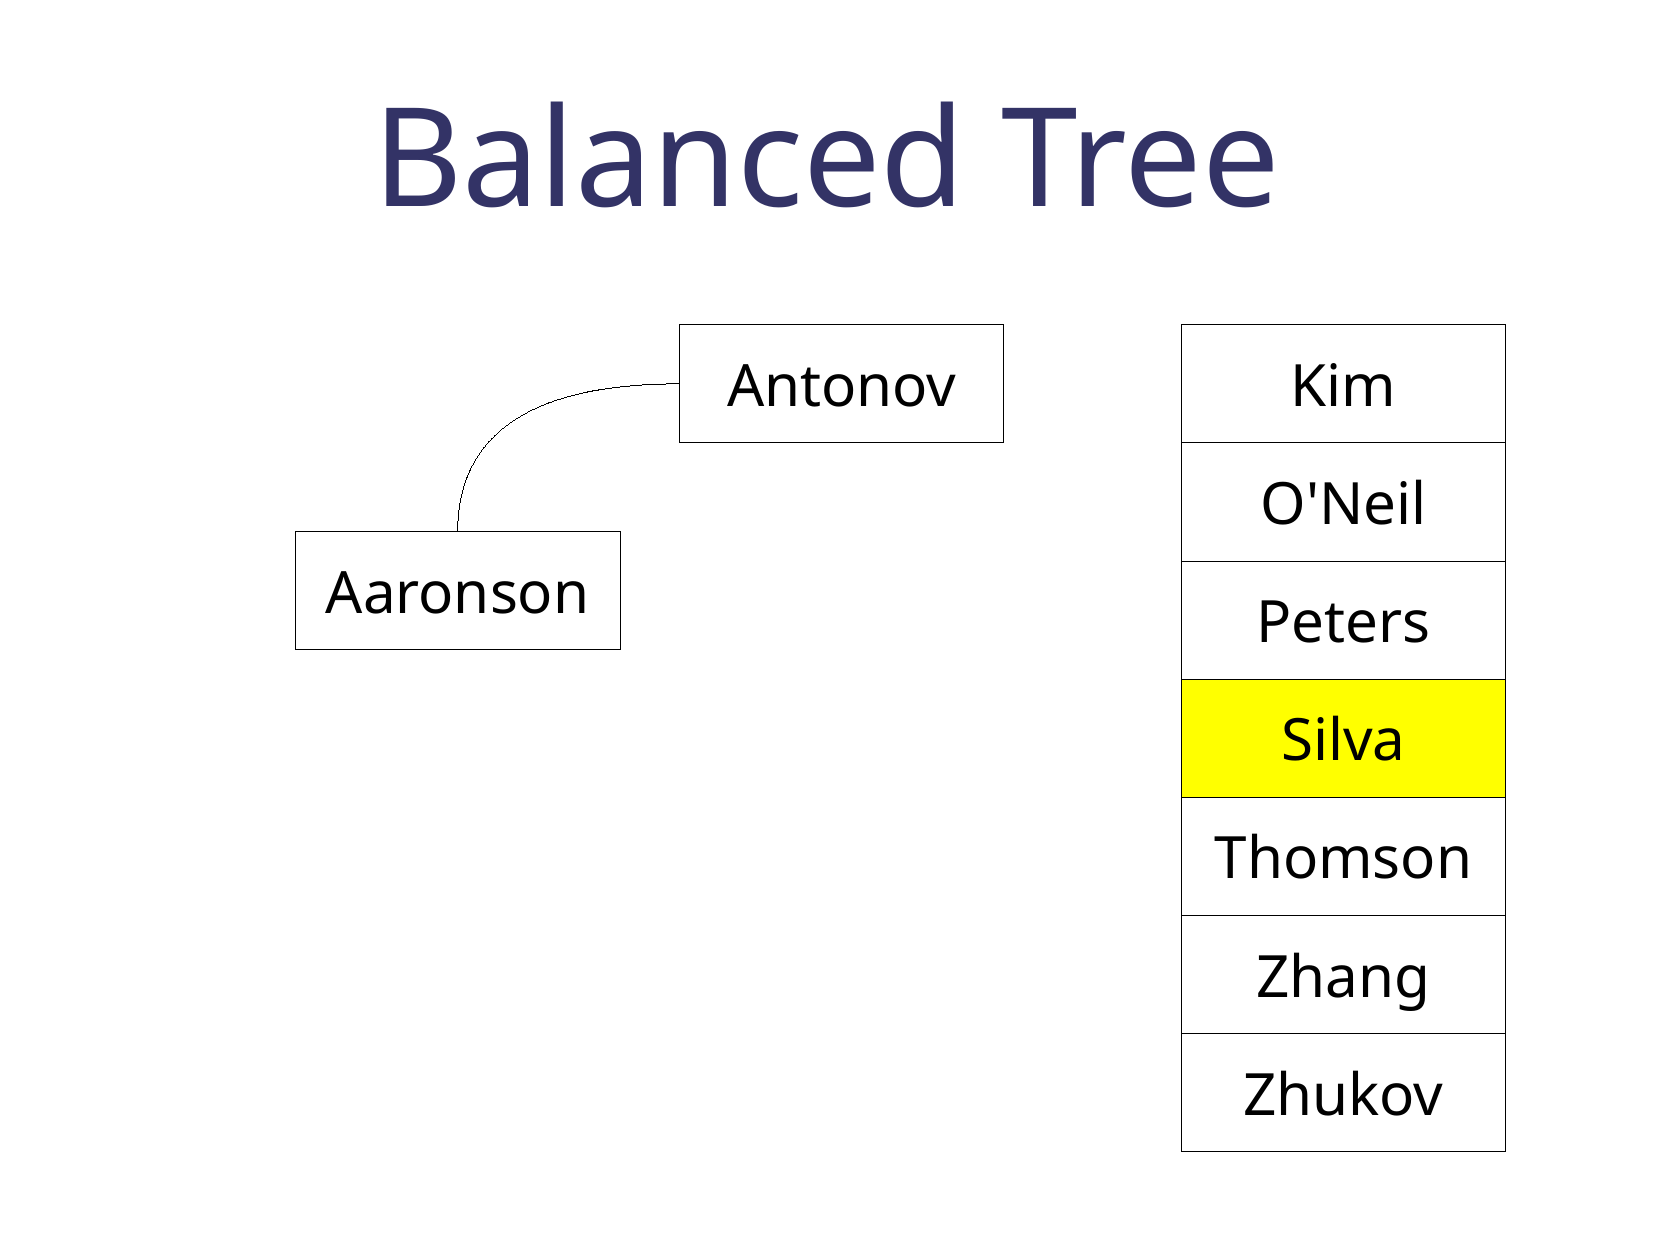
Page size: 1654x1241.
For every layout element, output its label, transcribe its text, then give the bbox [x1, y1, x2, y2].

text_box Silva [1181, 680, 1506, 798]
text_box Zhukov [1181, 1034, 1506, 1152]
text_box Thomson [1181, 798, 1506, 915]
text_box Kim [1181, 324, 1506, 443]
text_box Peters [1181, 561, 1506, 680]
text_box Zhang [1181, 915, 1506, 1034]
text_box O'Neil [1181, 443, 1506, 561]
title Balanced Tree [82, 56, 1571, 250]
text_box Aaronson [295, 531, 621, 650]
text_box Antonov [679, 324, 1004, 443]
